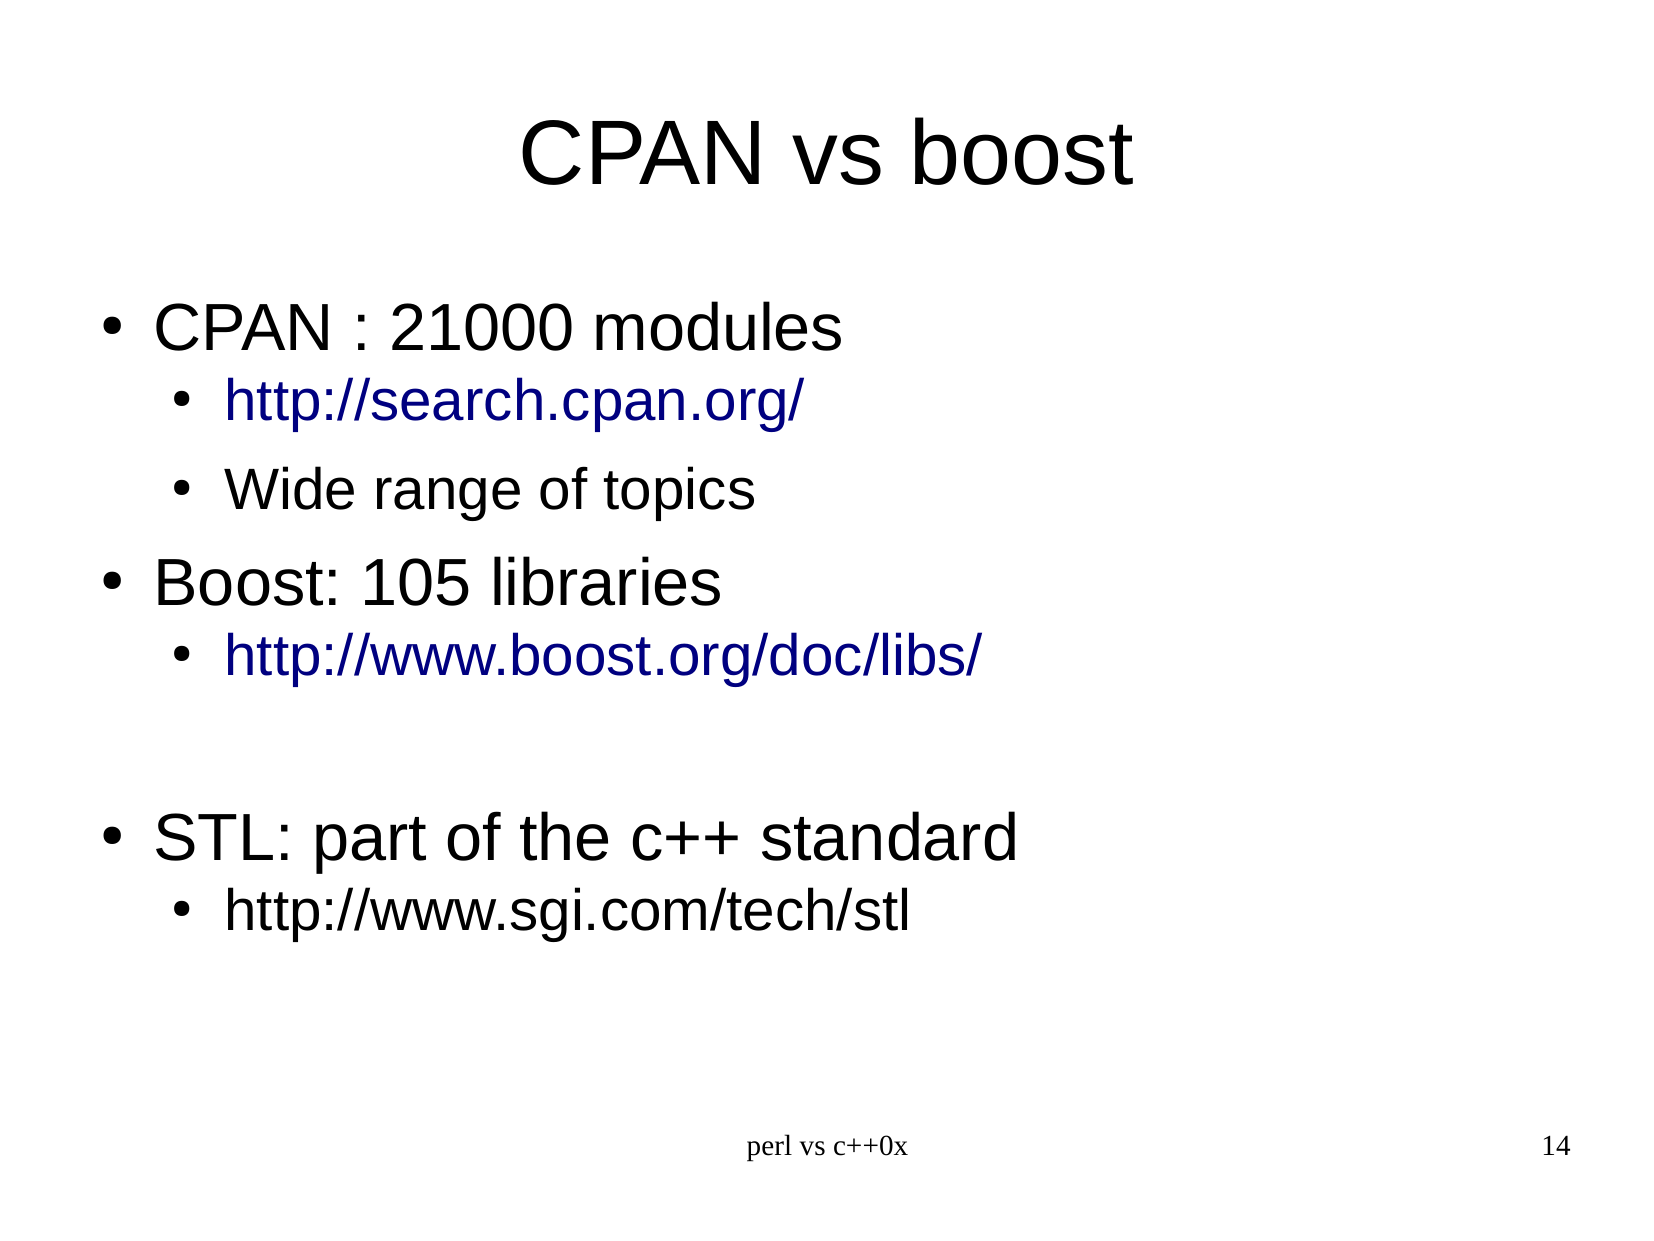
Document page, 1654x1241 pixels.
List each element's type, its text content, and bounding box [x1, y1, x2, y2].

list CPAN : 21000 modules http://search.cpan.org/ Wide range of topics Boost: 105 libraries http://www.boost.org/doc/libs/ STL: part of the c++ standard http://www.sgi.com/tech/stl [82, 290, 1571, 1109]
title CPAN vs boost [82, 49, 1571, 257]
